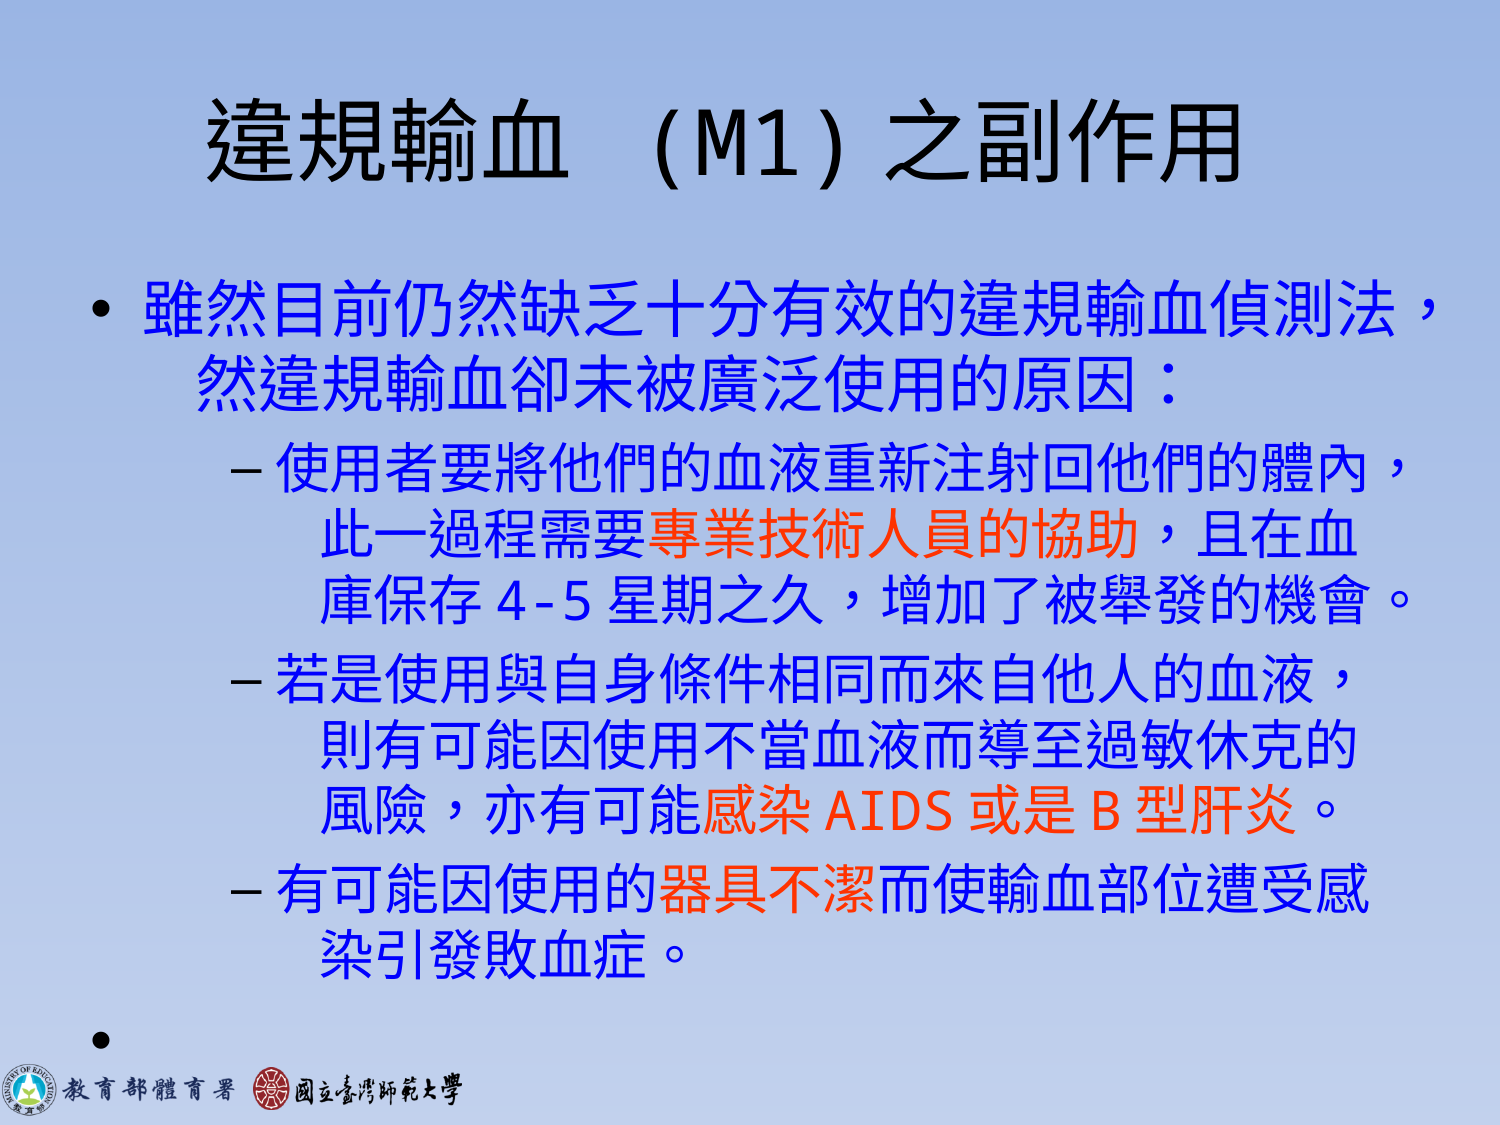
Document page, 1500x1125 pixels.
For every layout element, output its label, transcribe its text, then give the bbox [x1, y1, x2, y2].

list 雖然目前仍然缺乏十分有效的違規輸血偵測法，然違規輸血卻未被廣泛使用的原因： 使用者要將他們的血液重新注射回他們的體內，此一過程需要專業技術人員的協助，且在血庫保存4-5星期之久，增加了被舉發的機會。 若是使用與自身條件相同而來自他人的血液，則有可能因使用不當血液而導至過敏休克的風險，亦有可能感染AIDS或是B型肝炎。 有可能因使用的器具不潔而使輸血部位遭受感染引發敗血症。 [75, 262, 1426, 1005]
title 違規輸血 (M1)之副作用 [75, 45, 1426, 233]
